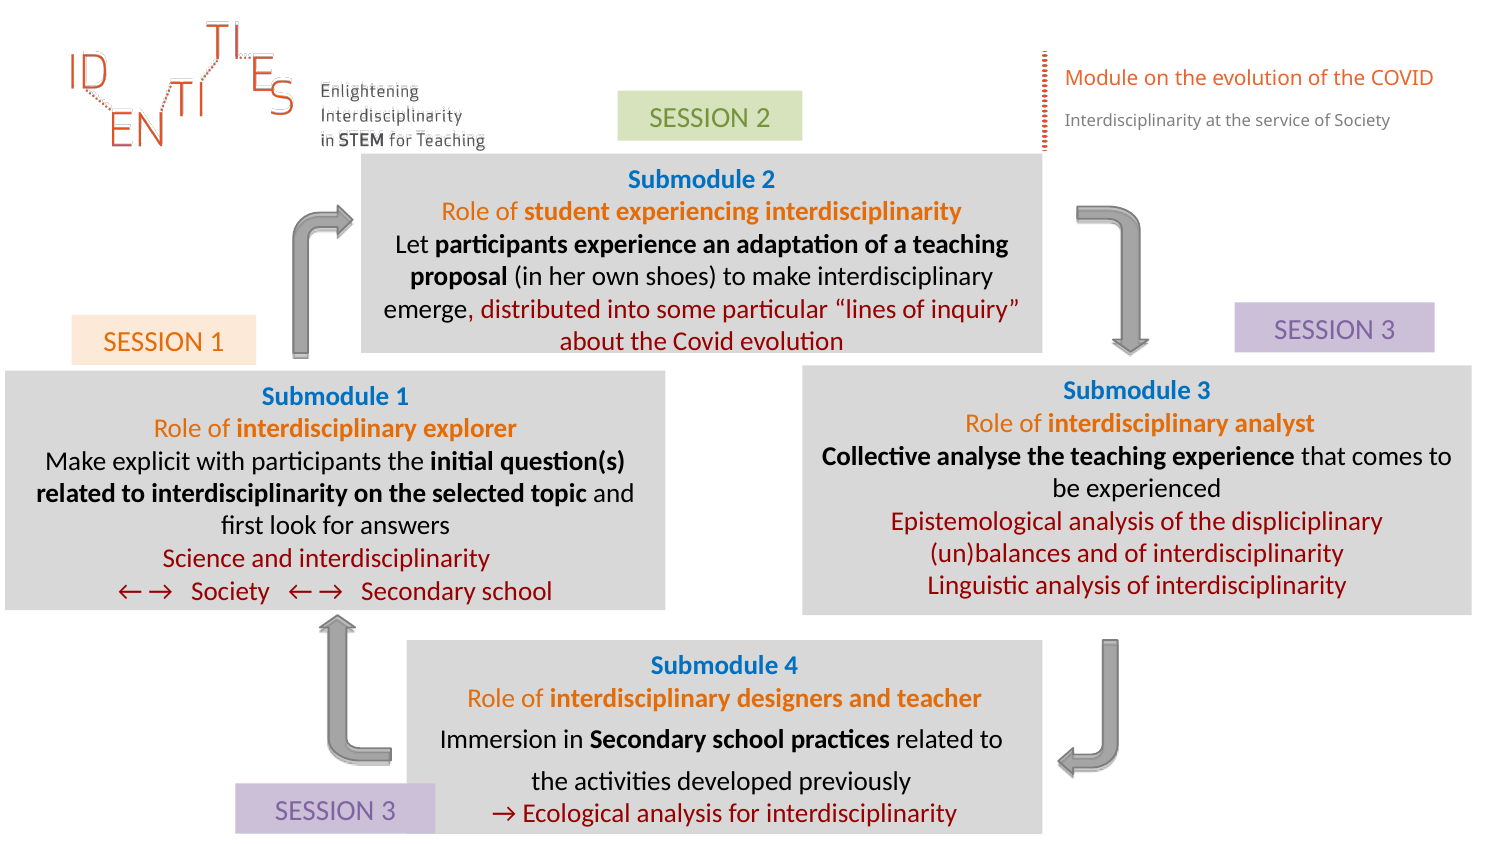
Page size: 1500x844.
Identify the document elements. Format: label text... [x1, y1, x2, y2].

text_box SESSION 3 [1234, 302, 1435, 353]
text_box SESSION 1 [71, 314, 257, 365]
text_box Submodule 3 Role of interdisciplinary analyst Collective analyse the teaching experience that comes to be experienced Epistemological analysis of the displiciplinary (un)balances and of interdisciplinarity Linguistic analysis of interdisciplinarity [802, 365, 1472, 616]
text_box Submodule 2 Role of student experiencing interdisciplinarity Let participants experience an adaptation of a teaching proposal (in her own shoes) to make interdisciplinary emerge, distributed into some particular “lines of inquiry” about the Covid evolution [361, 153, 1043, 353]
text_box SESSION 2 [617, 90, 803, 141]
text_box Submodule 4 Role of interdisciplinary designers and teacher Immersion in Secondary school practices related to the activities developed previously → Ecological analysis for interdisciplinarity [406, 640, 1043, 834]
text_box [293, 205, 353, 353]
picture [1042, 51, 1050, 151]
text_box [1077, 206, 1149, 352]
text_box Module on the evolution of the COVID Interdisciplinarity at the service of Society [1049, 57, 1472, 150]
picture [71, 18, 485, 154]
text_box Submodule 1 Role of interdisciplinary explorer Make explicit with participants the initial question(s) related to interdisciplinarity on the selected topic and first look for answers Science and interdisciplinarity ← → Society ← → Secondary school [5, 370, 666, 611]
text_box [1058, 640, 1118, 775]
text_box SESSION 3 [235, 783, 436, 834]
text_box [319, 615, 391, 761]
